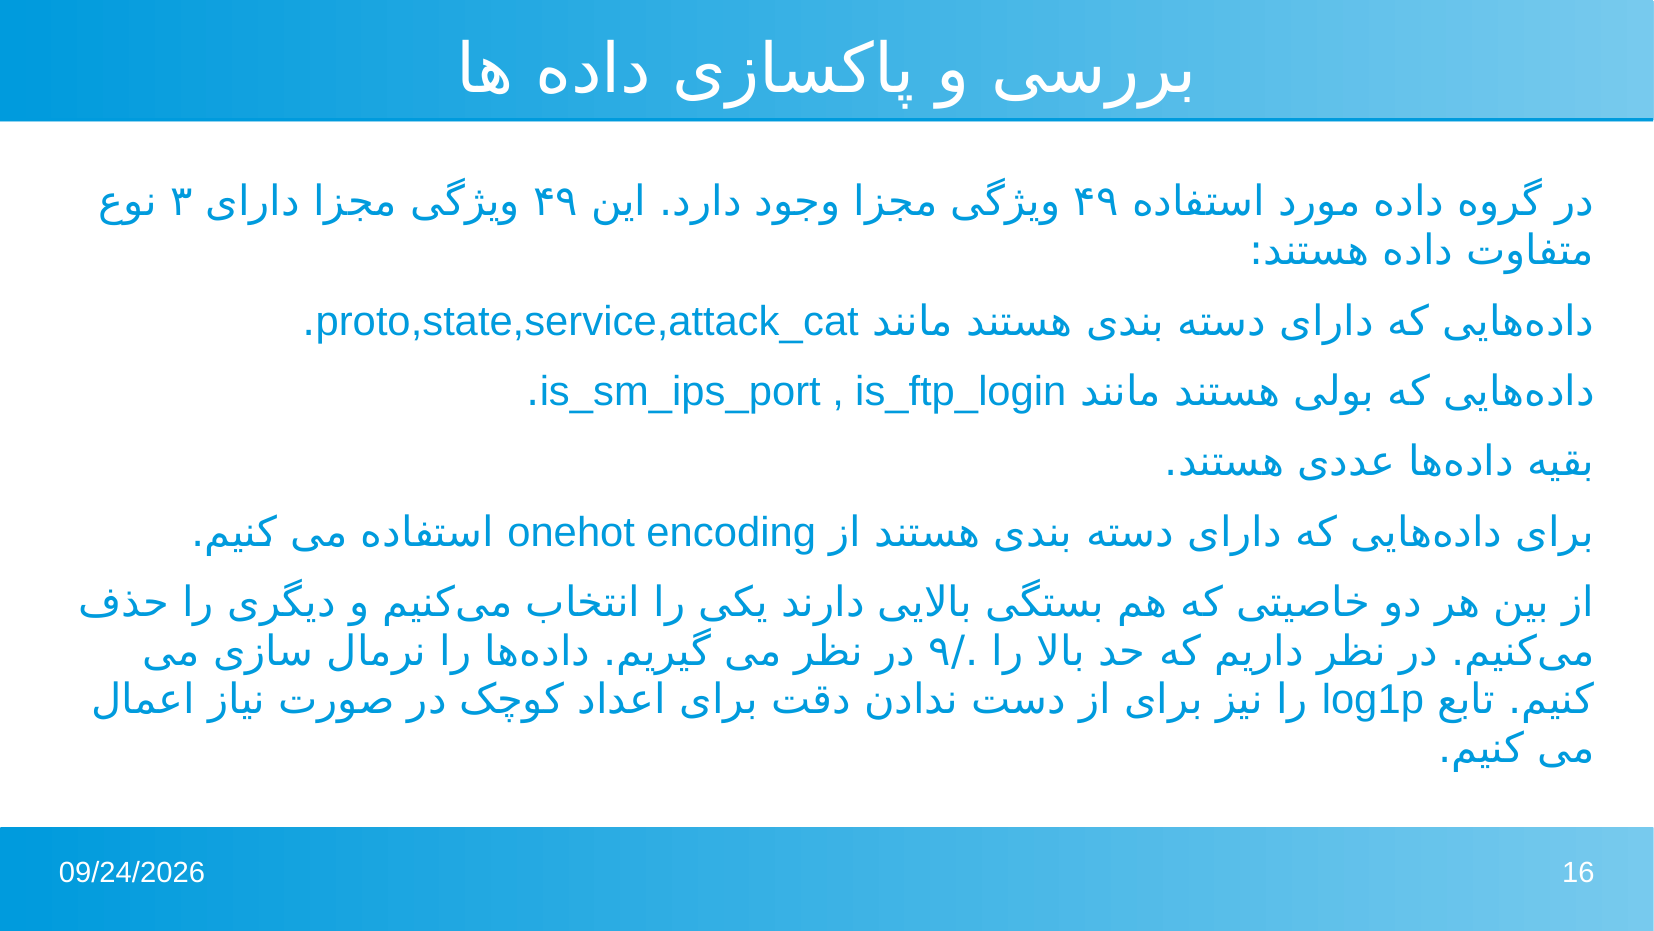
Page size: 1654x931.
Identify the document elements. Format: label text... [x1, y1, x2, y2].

list در گروه داده مورد استفاده ۴۹ ویژگی مجزا وجود دارد. این ۴۹ ویژگی مجزا دارای ۳ نوع متفاوت داده هستند: داده‌هایی که دارای دسته بندی هستند مانند proto,state,service,attack_cat. داده‌هایی که بولی هستند مانند is_sm_ips_port , is_ftp_login. بقیه داده‌ها عددی هستند. برای داده‌هایی که دارای دسته بندی هستند از onehot encoding استفاده می کنیم. از بین هر دو خاصیتی که هم بستگی بالایی دارند یکی را انتخاب می‌کنیم و دیگری را حذف می‌کنیم. در نظر داریم که حد بالا را ./۹ در نظر می گیریم. داده‌ها را نرمال سازی می کنیم. تابع log1p را نیز برای از دست ندادن دقت برای اعداد کوچک در صورت نیاز اعمال می کنیم. [59, 177, 1595, 768]
title بررسی و پاکسازی داده ها [59, 29, 1595, 108]
